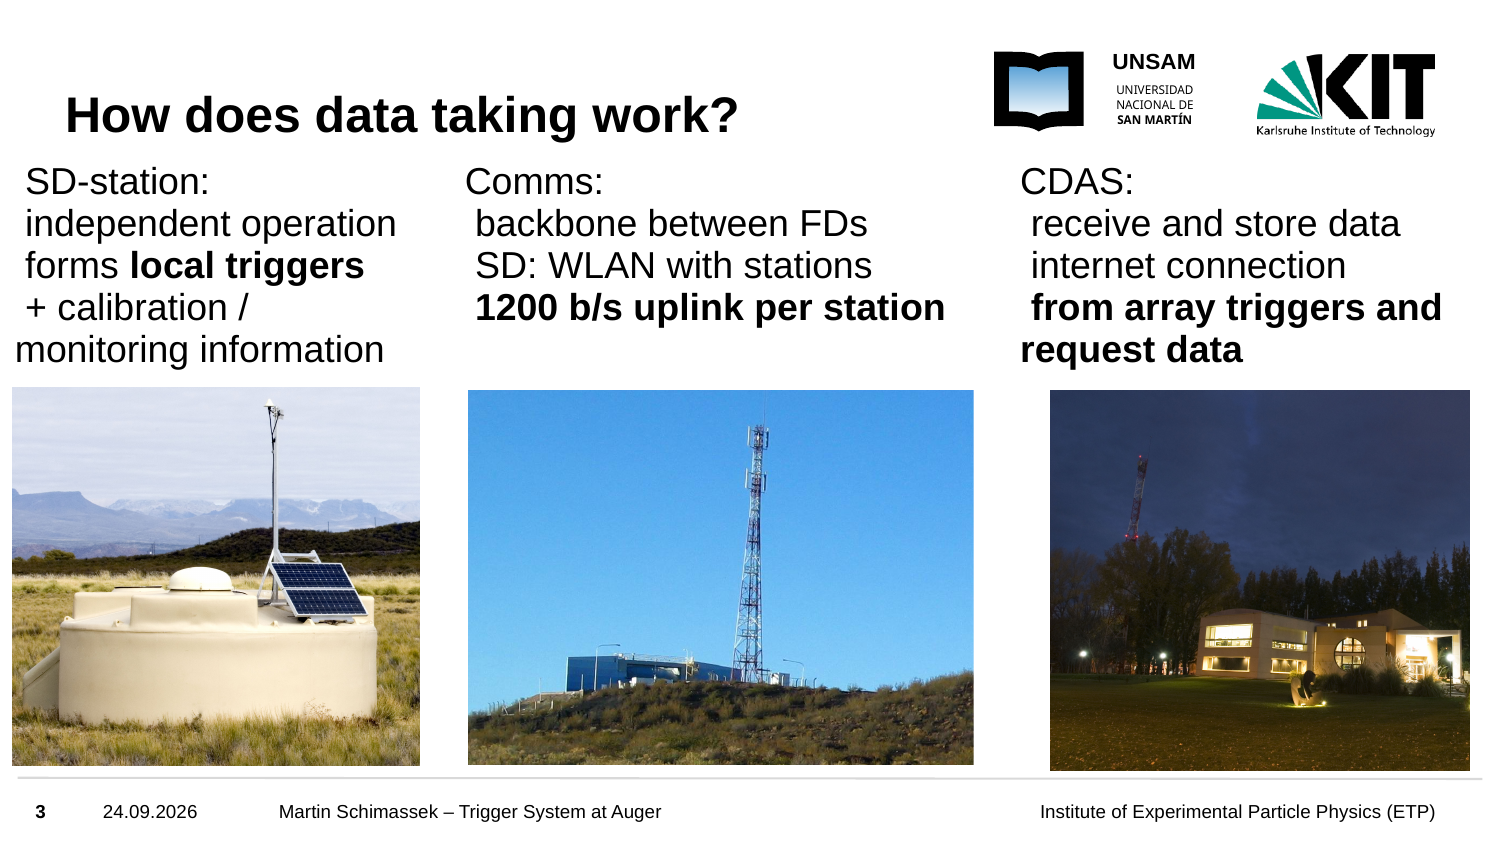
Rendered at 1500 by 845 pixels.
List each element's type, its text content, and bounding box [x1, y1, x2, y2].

text_box SD-station: independent operation forms local triggers + calibration / monitoring information [0, 153, 436, 378]
title How does data taking work? [64, 48, 1192, 144]
picture [12, 387, 421, 766]
slide_number 01.11.2021 [102, 778, 272, 844]
text_box CDAS: receive and store data internet connection from array triggers and request data [1005, 153, 1499, 379]
text_box Comms: backbone between FDs SD: WLAN with stations 1200 b/s uplink per station [450, 153, 976, 378]
slide_number <number> [35, 778, 89, 844]
picture [1257, 54, 1435, 137]
picture [1050, 390, 1471, 771]
picture [468, 390, 974, 765]
